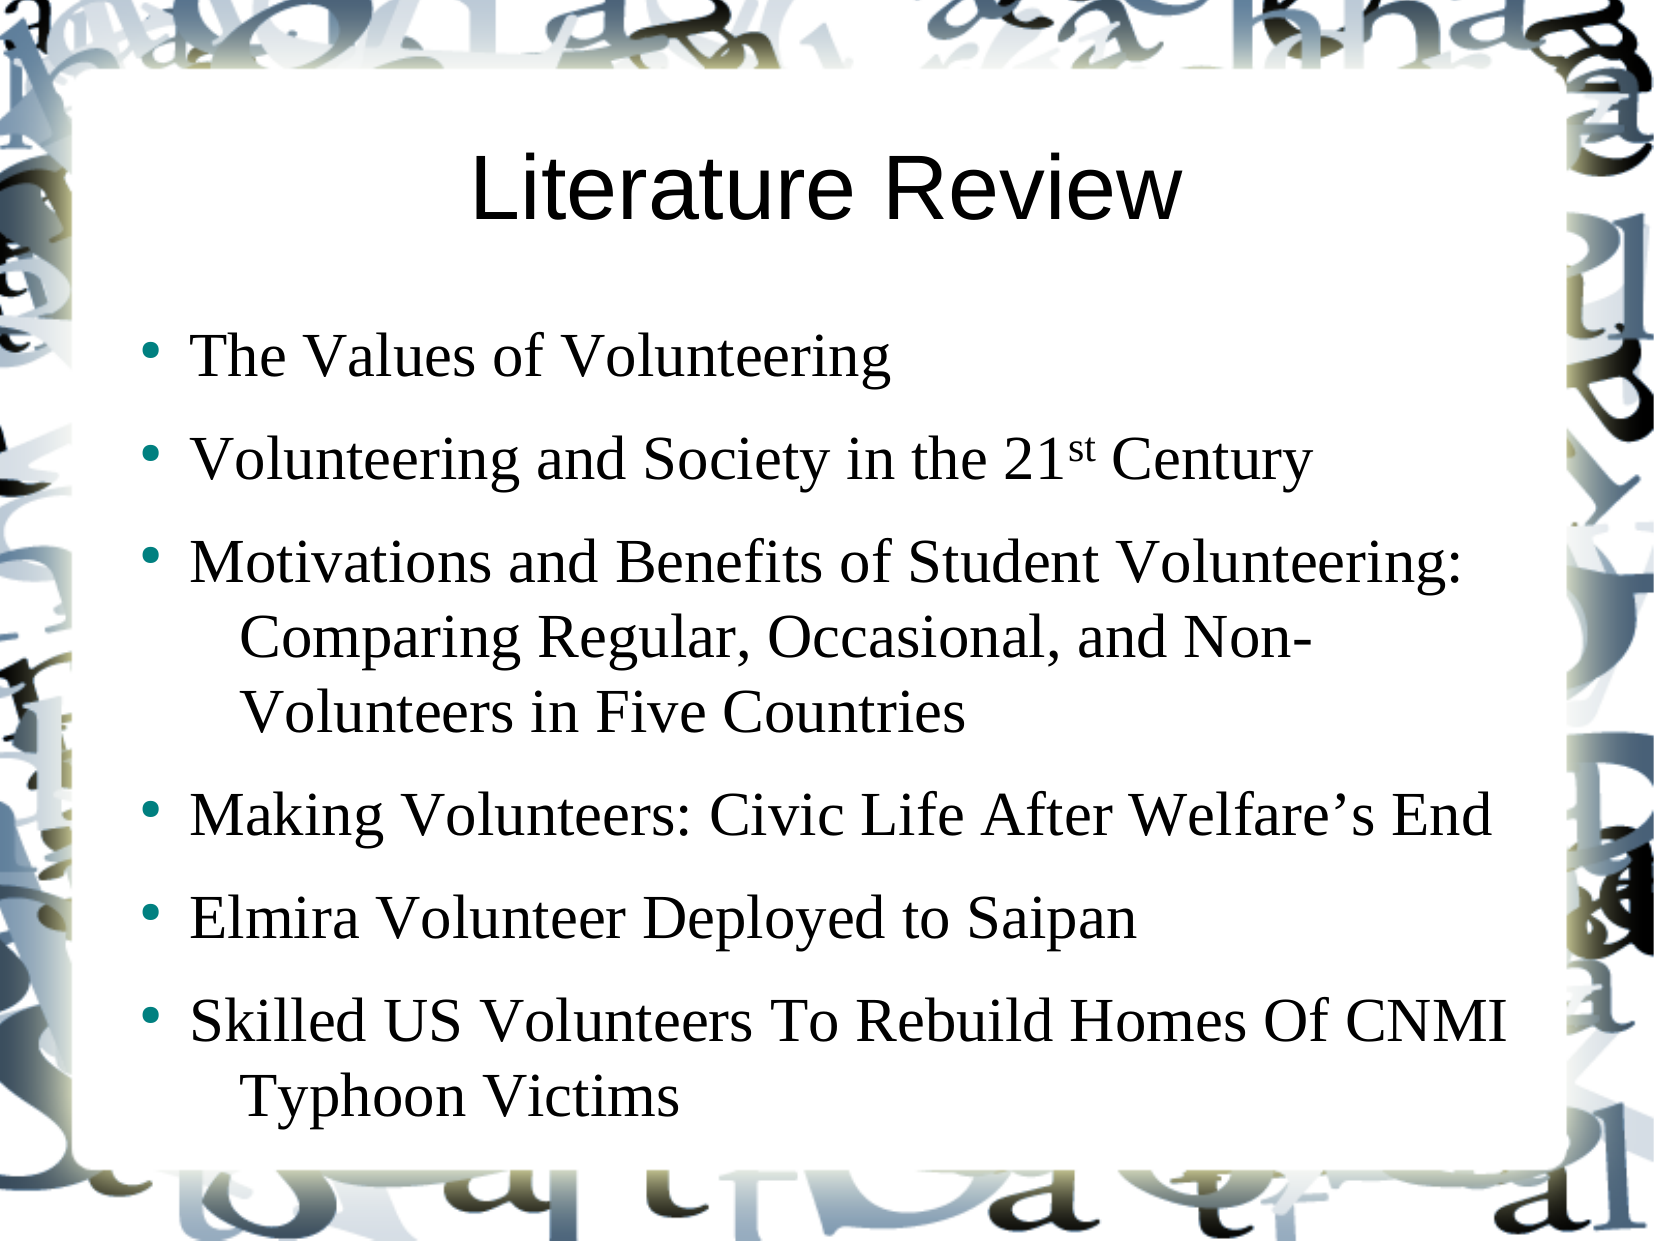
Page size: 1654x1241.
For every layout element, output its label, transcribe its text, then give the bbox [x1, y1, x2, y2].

title Literature Review [82, 78, 1571, 287]
list The Values of Volunteering Volunteering and Society in the 21st Century Motivations and Benefits of Student Volunteering: Comparing Regular, Occasional, and Non-Volunteers in Five Countries Making Volunteers: Civic Life After Welfare’s End Elmira Volunteer Deployed to Saipan Skilled US Volunteers To Rebuild Homes Of CNMI Typhoon Victims [106, 313, 1530, 1146]
